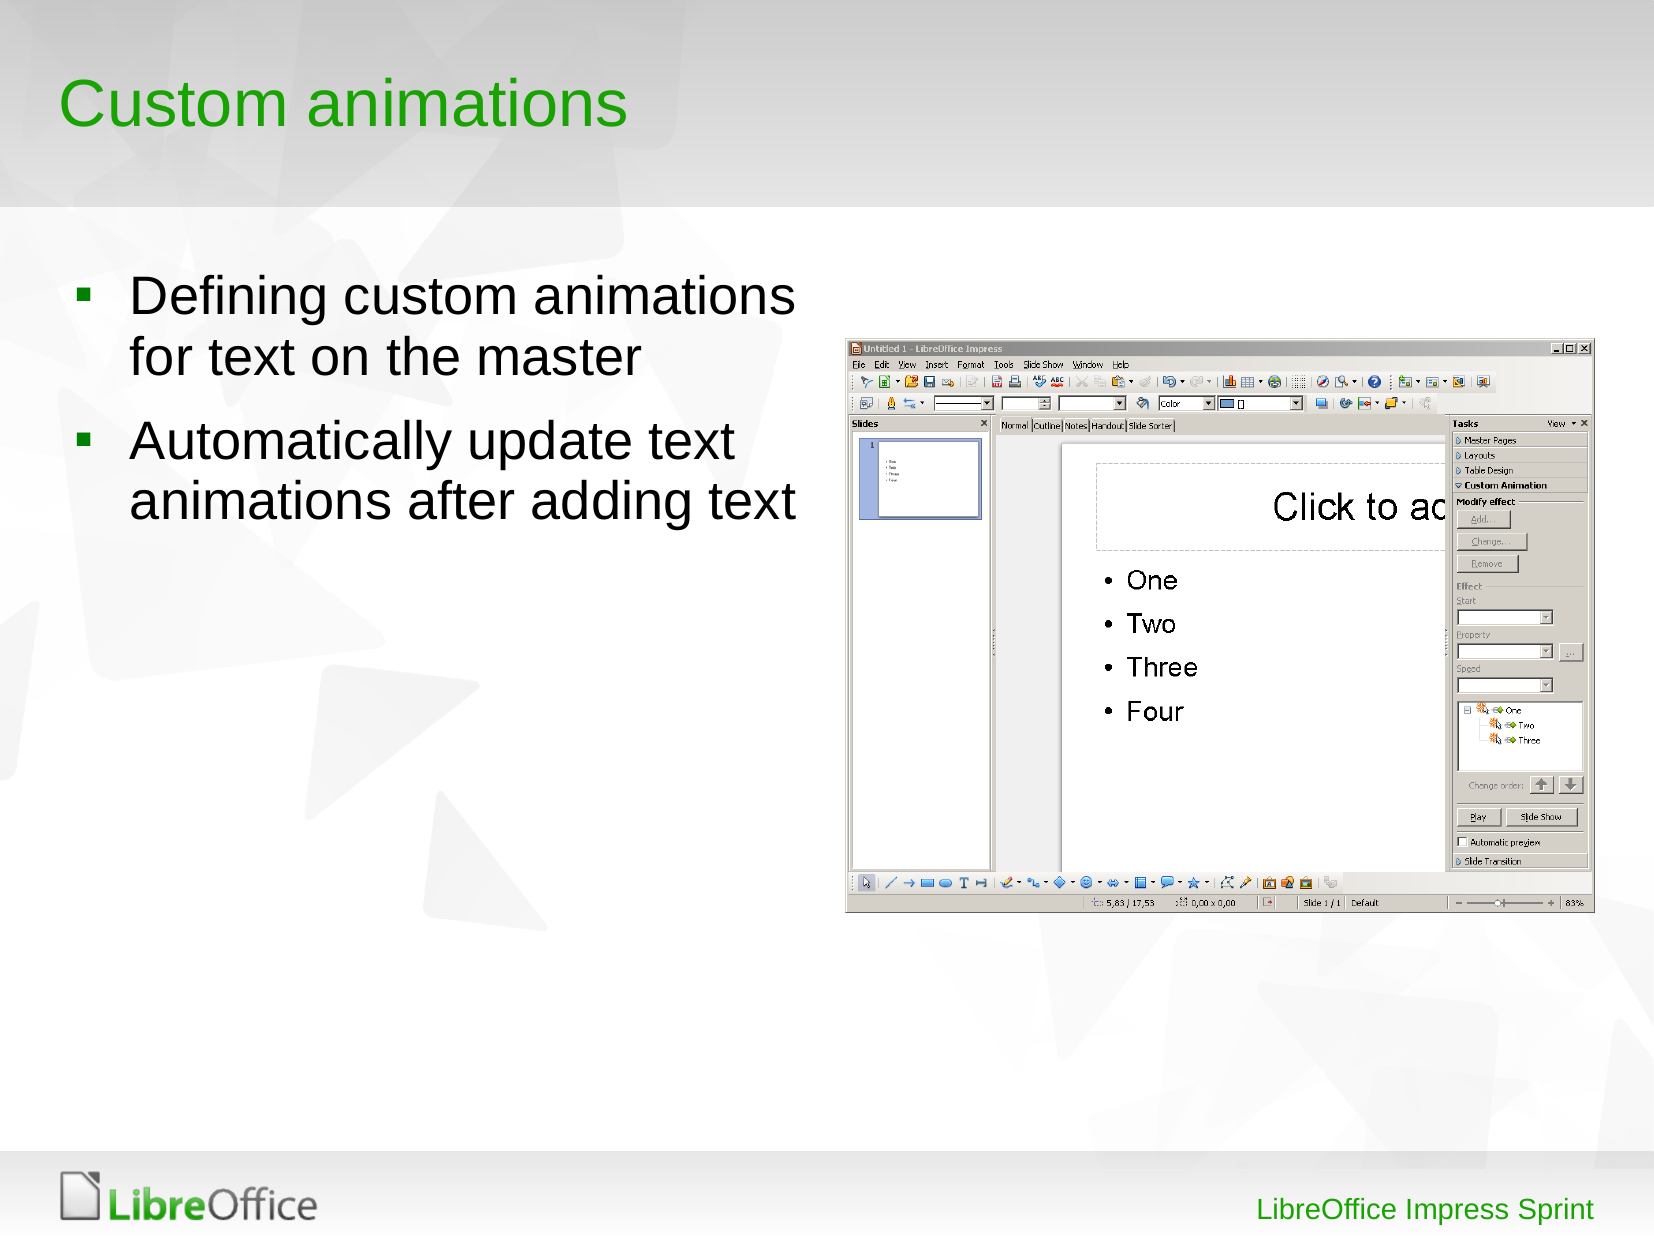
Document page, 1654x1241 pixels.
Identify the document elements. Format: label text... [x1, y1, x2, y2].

title Custom animations [59, 29, 1595, 178]
picture [41, 1152, 337, 1240]
picture [0, 0, 783, 931]
list Defining custom animations for text on the master Automatically update text animations after adding text [59, 265, 809, 986]
picture [845, 338, 1654, 1169]
